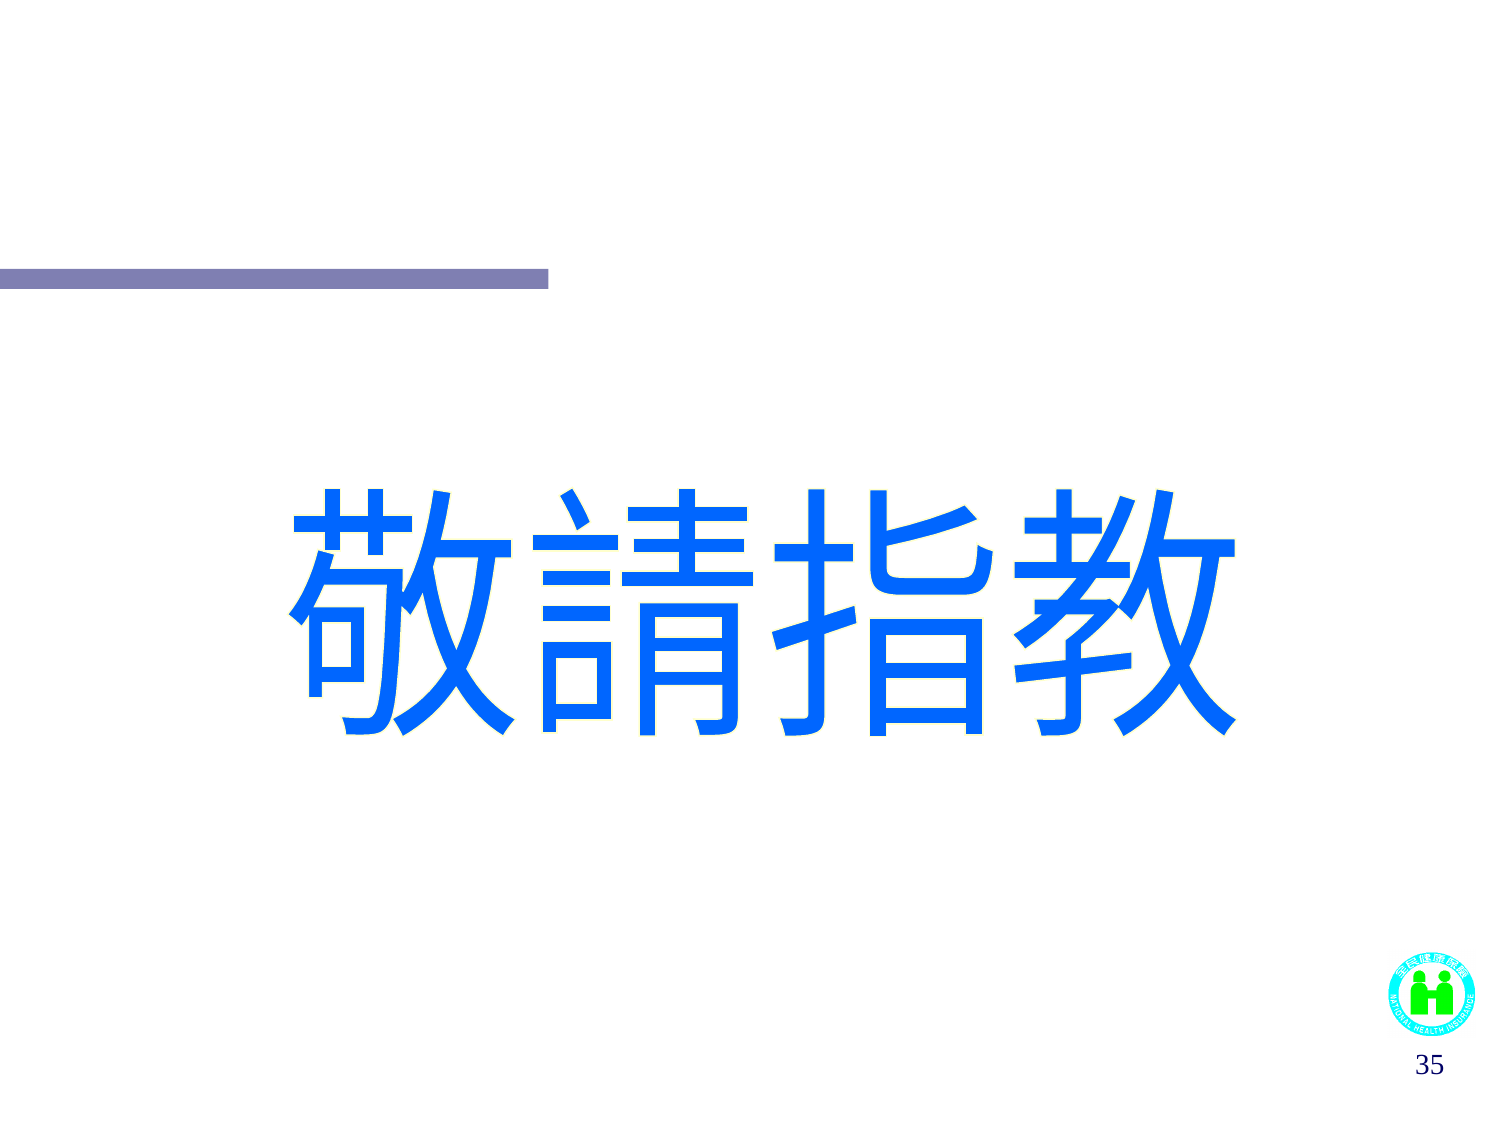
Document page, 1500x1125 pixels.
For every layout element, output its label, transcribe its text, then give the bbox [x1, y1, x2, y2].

text_box [1400, 1037, 1476, 1125]
text_box 敬請指教 [770, 488, 858, 737]
text_box 敬請指教 [869, 618, 983, 737]
text_box 敬請指教 [558, 487, 591, 532]
text_box 敬請指教 [1012, 488, 1238, 738]
text_box 敬請指教 [542, 605, 611, 622]
text_box 敬請指教 [542, 569, 611, 587]
text_box 敬請指教 [532, 534, 619, 552]
text_box 敬請指教 [869, 489, 994, 596]
text_box 敬請指教 [639, 602, 739, 737]
text_box 敬請指教 [620, 488, 754, 587]
text_box 敬請指教 [542, 641, 613, 734]
text_box 敬請指教 [287, 488, 517, 738]
